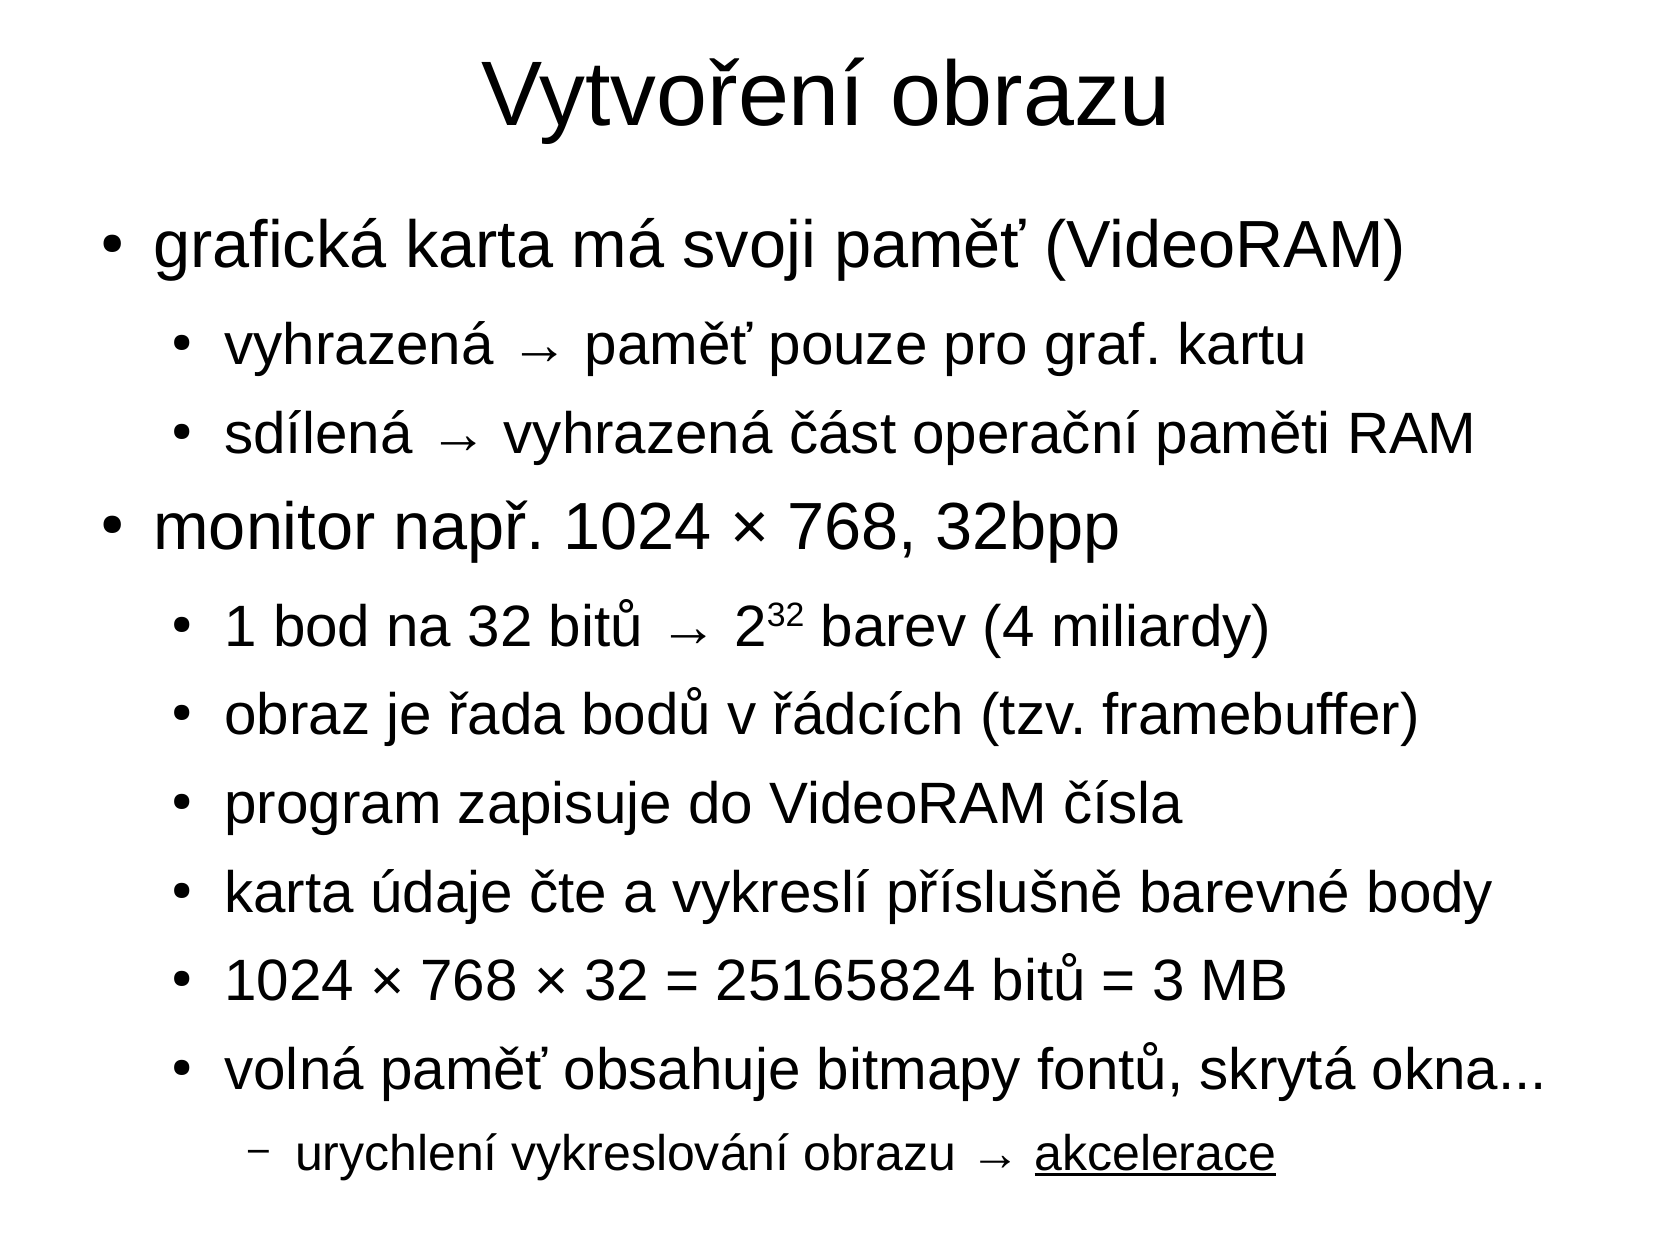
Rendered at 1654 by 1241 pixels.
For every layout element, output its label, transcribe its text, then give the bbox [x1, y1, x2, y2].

title Vytvoření obrazu [82, 0, 1571, 191]
list grafická karta má svoji paměť (VideoRAM) vyhrazená → paměť pouze pro graf. kartu sdílená → vyhrazená část operační paměti RAM monitor např. 1024 × 768, 32bpp 1 bod na 32 bitů → 232 barev (4 miliardy) obraz je řada bodů v řádcích (tzv. framebuffer) program zapisuje do VideoRAM čísla karta údaje čte a vykreslí příslušně barevné body 1024 × 768 × 32 = 25165824 bitů = 3 MB volná paměť obsahuje bitmapy fontů, skrytá okna... urychlení vykreslování obrazu → akcelerace [82, 207, 1571, 1184]
